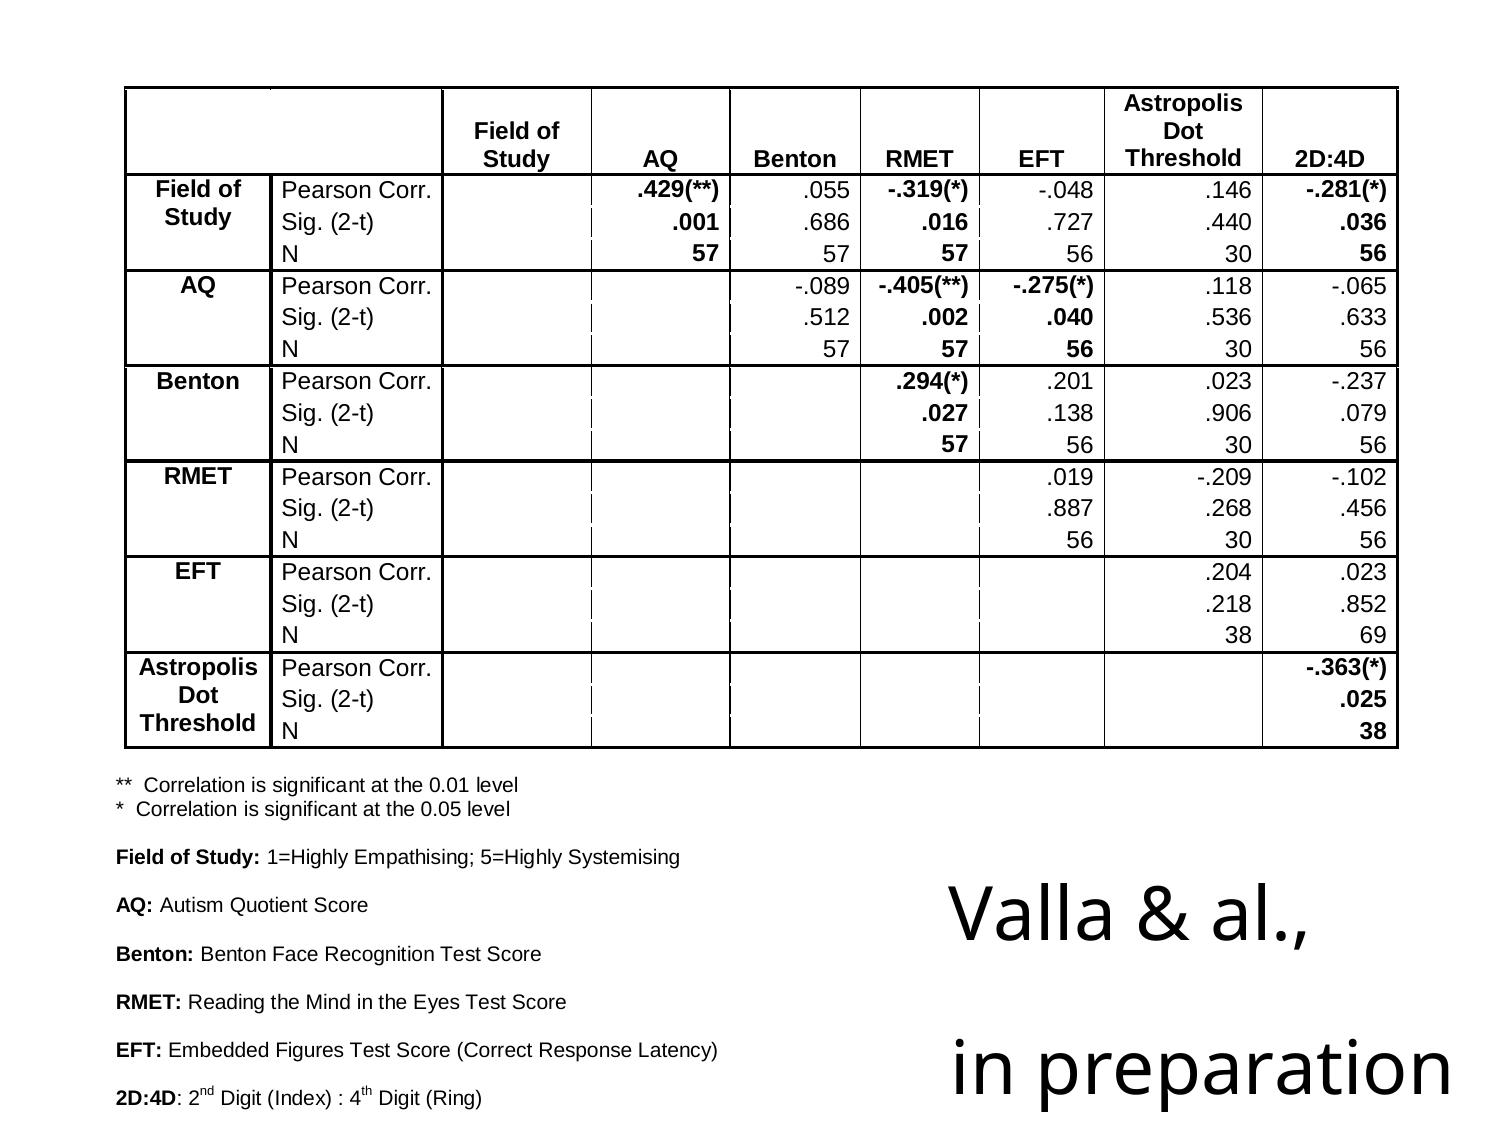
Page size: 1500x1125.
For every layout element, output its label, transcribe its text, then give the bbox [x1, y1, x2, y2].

chart [1123, 1065, 1144, 1070]
chart [1048, 1065, 1161, 1112]
chart [1373, 1065, 1396, 1089]
chart [1048, 1065, 1070, 1089]
chart [1168, 1065, 1411, 1112]
chart [24, 38, 1411, 1112]
chart [1168, 1065, 1190, 1089]
title Valla & al., in preparation [933, 861, 1479, 1065]
chart [1284, 1074, 1303, 1089]
chart [1211, 1074, 1230, 1089]
